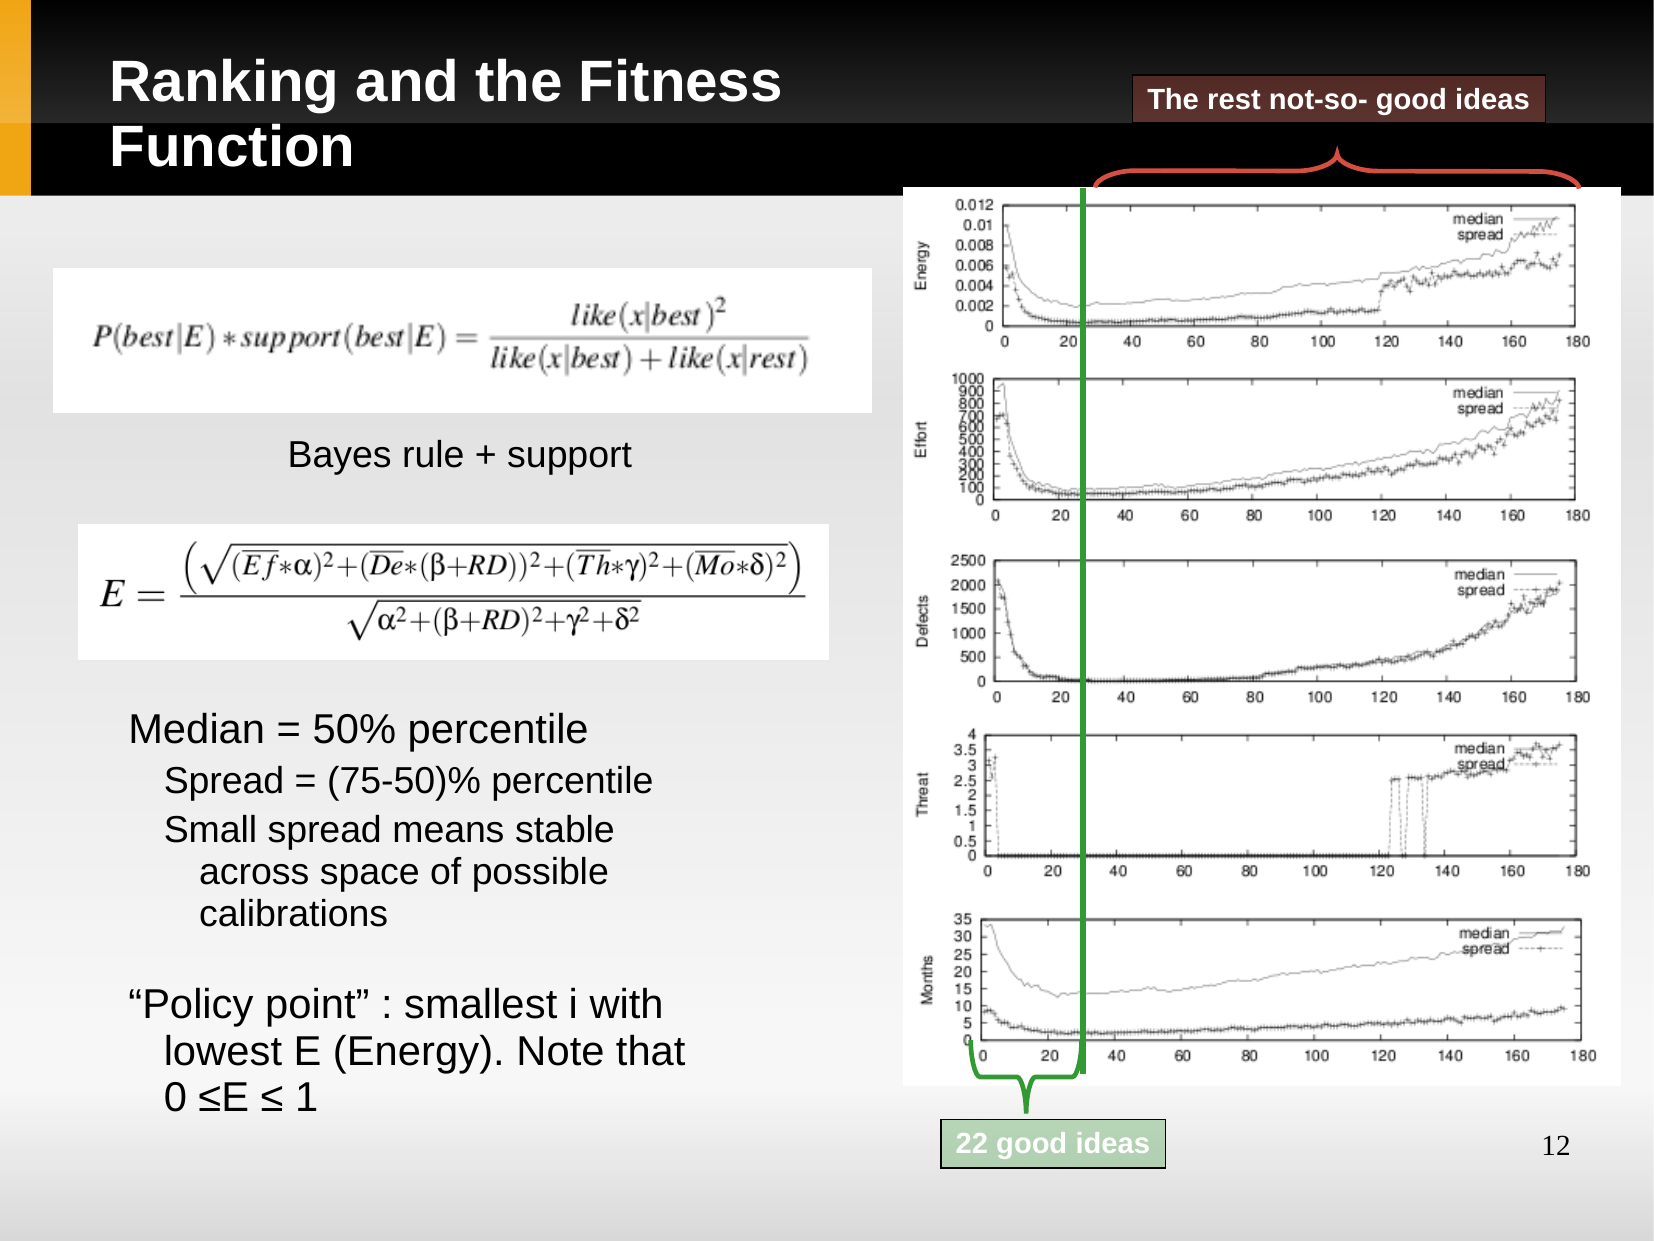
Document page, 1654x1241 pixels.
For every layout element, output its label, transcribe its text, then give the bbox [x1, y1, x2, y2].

list Median = 50% percentile Spread = (75-50)% percentile Small spread means stable across space of possible calibrations “Policy point” : smallest i with lowest E (Energy). Note that 0 ≤E ≤ 1 [78, 698, 774, 1195]
text_box Ranking and the Fitness Function [94, 41, 949, 187]
text_box Bayes rule + support [262, 426, 647, 484]
text_box The rest not-so- good ideas [1132, 75, 1546, 124]
picture [0, 0, 1654, 1241]
text_box 22 good ideas [940, 1119, 1166, 1168]
